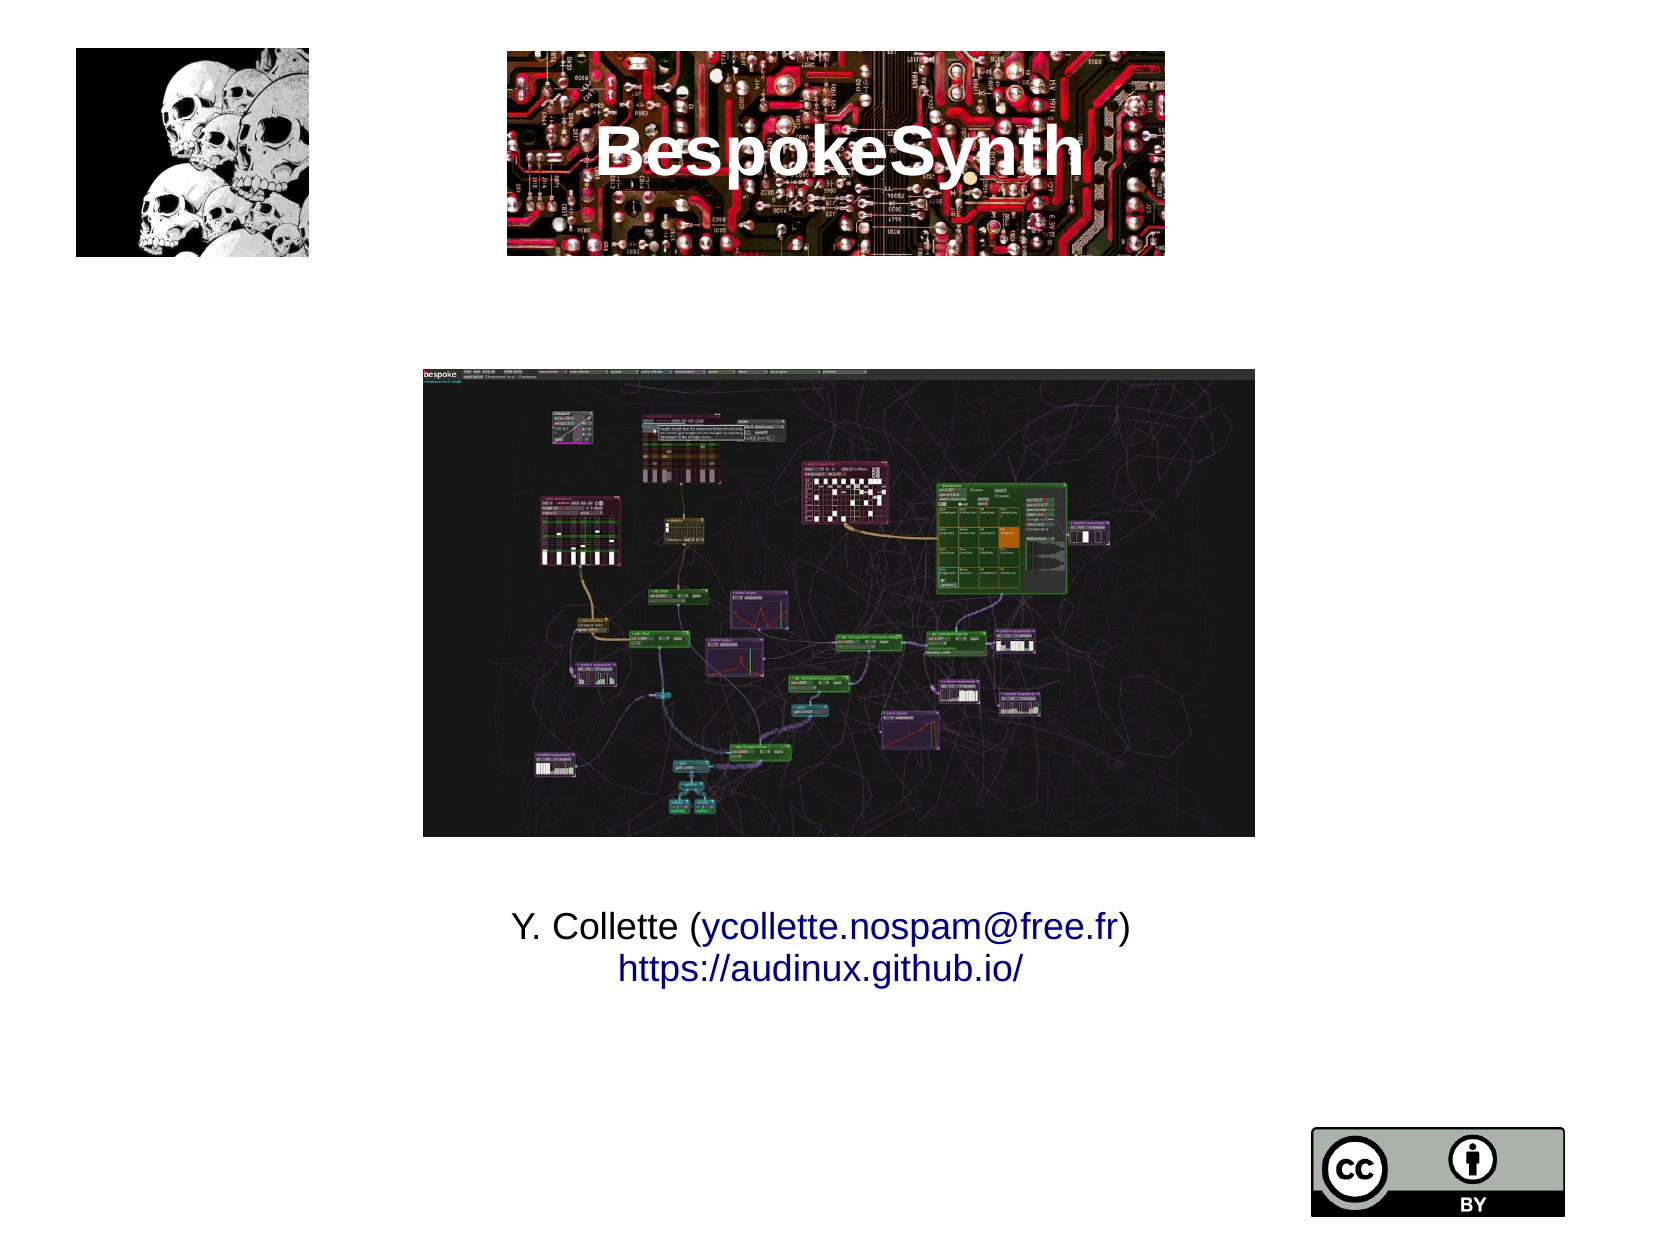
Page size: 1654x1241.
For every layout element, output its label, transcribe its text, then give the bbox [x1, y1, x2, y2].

picture [76, 48, 309, 257]
text_box BespokeSynth [579, 104, 1143, 267]
picture [1311, 1127, 1565, 1217]
picture [507, 51, 1165, 256]
picture [423, 369, 1255, 837]
text_box Y. Collette (ycollette.nospam@free.fr) https://audinux.github.io/ [490, 897, 1152, 997]
